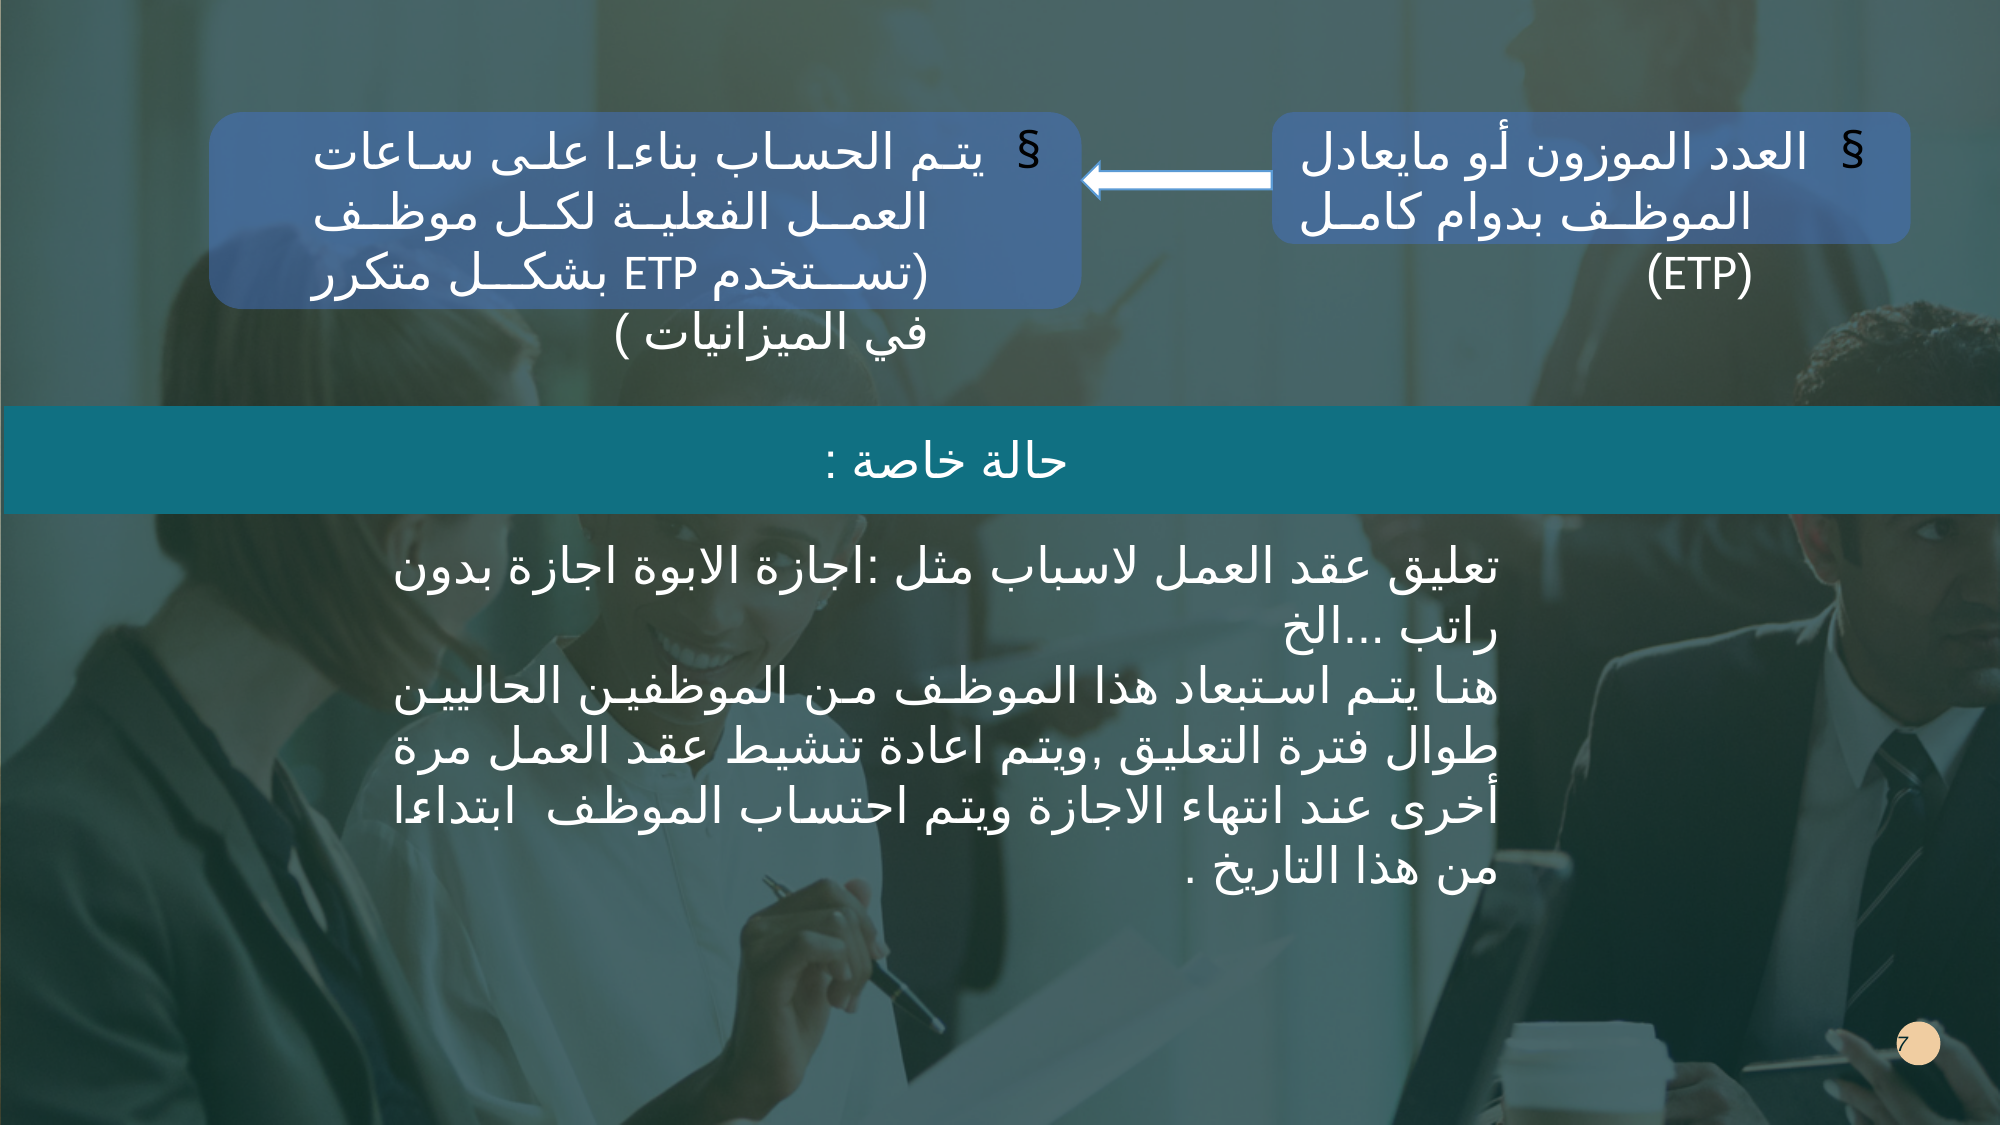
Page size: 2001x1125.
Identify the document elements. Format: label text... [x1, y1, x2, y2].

text_box تعليق عقد العمل لاسباب مثل :اجازة الابوة اجازة بدون راتب ...الخ هنا يتم استبعاد هذا الموظف من الموظفين الحاليين طوال فترة التعليق ,ويتم اعادة تنشيط عقد العمل مرة أخرى عند انتهاء الاجازة ويتم احتساب الموظف ابتداءا من هذا التاريخ . [377, 526, 1516, 784]
text_box حالة خاصة : [584, 420, 1310, 497]
text_box [0, 0, 2000, 1125]
text_box يتم الحساب بناءا على ساعات العمل الفعلية لكل موظف (تستخدم ETP بشكل متكرر في الميزانيات ) [297, 112, 1057, 309]
text_box العدد الموزون أو مايعادل الموظف بدوام كامل (ETP) [1284, 112, 1882, 249]
